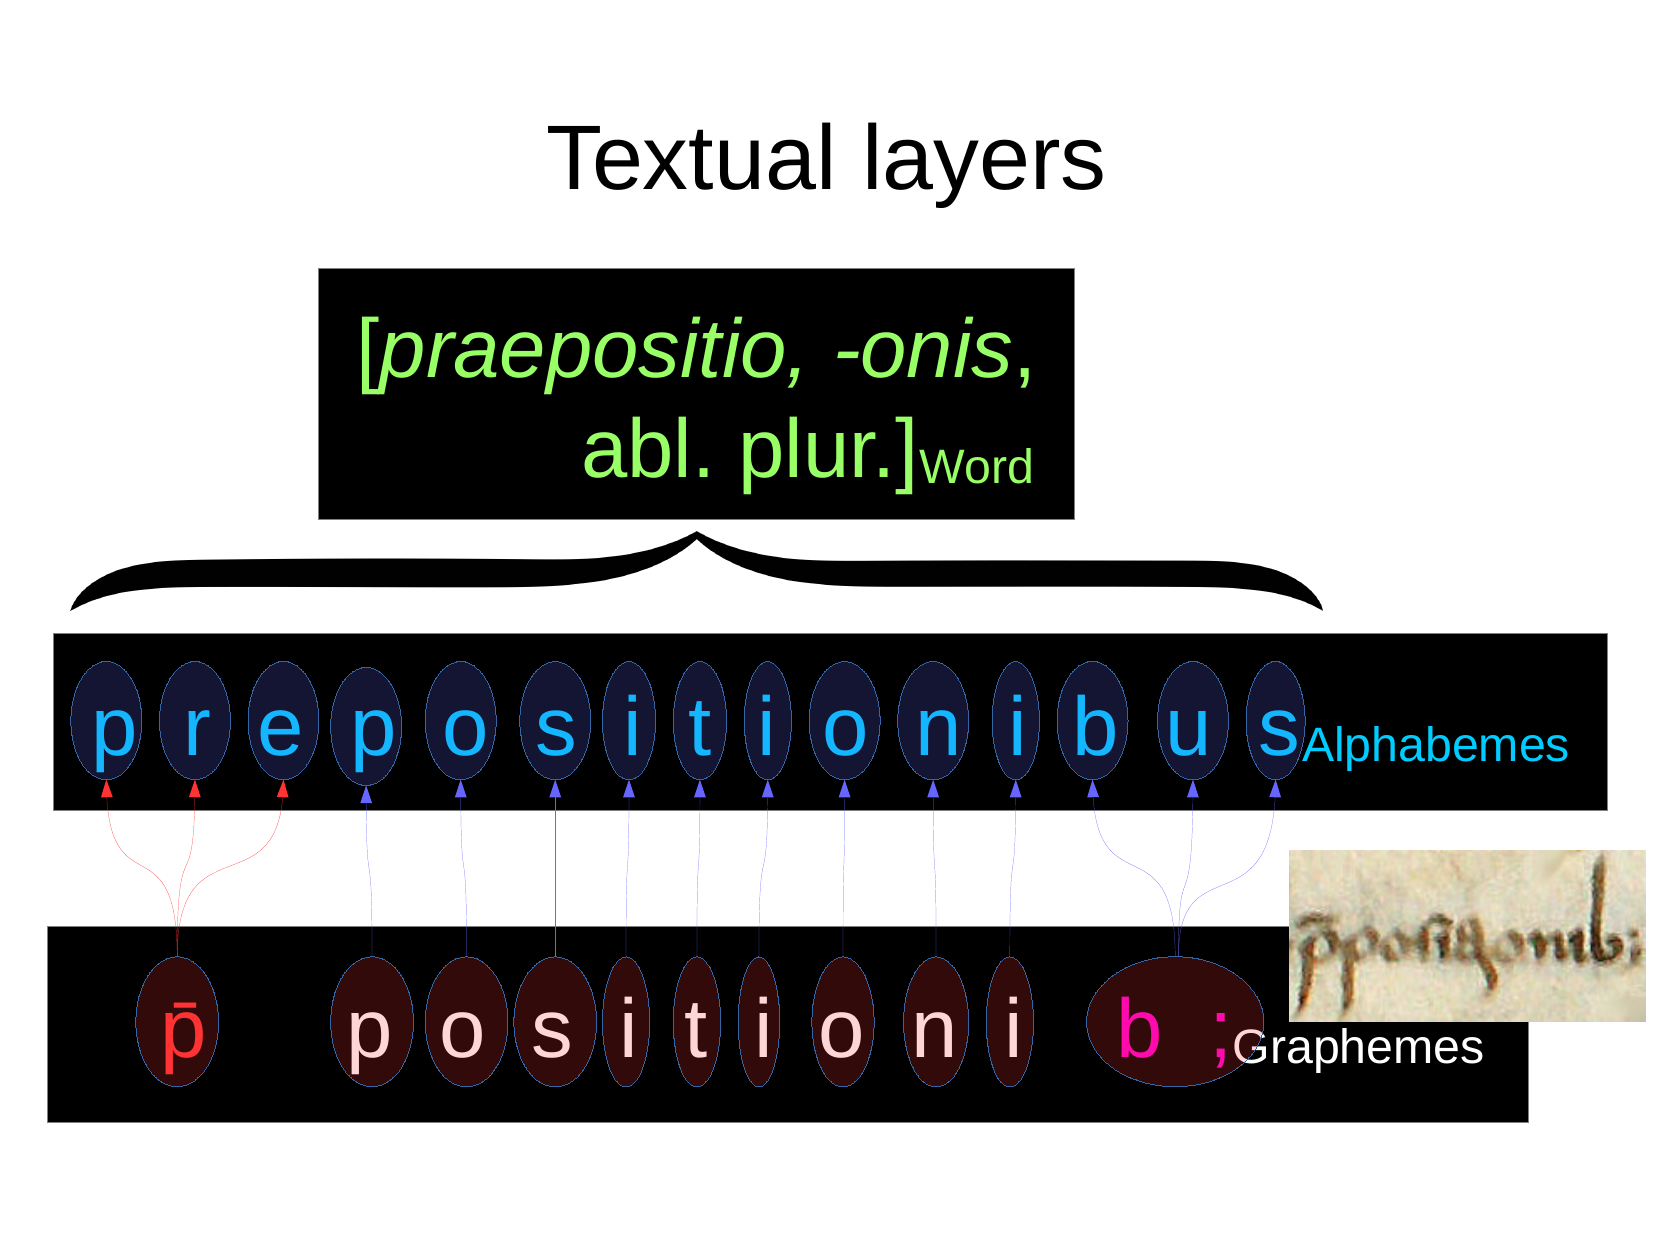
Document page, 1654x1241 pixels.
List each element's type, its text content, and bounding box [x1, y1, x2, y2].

text_box [425, 661, 497, 780]
picture [1289, 850, 1646, 1022]
text_box [519, 661, 591, 780]
text_box [70, 661, 142, 780]
text_box p r e p o s i t i o n i b u sAlphabemes [53, 633, 1608, 811]
text_box [738, 957, 780, 1087]
text_box [744, 661, 792, 780]
text_box [897, 661, 969, 780]
text_box [986, 956, 1034, 1087]
text_box [602, 956, 650, 1087]
text_box [159, 661, 231, 780]
text_box [1086, 956, 1264, 1087]
text_box [513, 956, 597, 1087]
text_box [811, 956, 875, 1087]
text_box [809, 661, 881, 780]
text_box [673, 661, 727, 780]
text_box [903, 956, 969, 1087]
text_box [992, 661, 1040, 780]
text_box [248, 661, 319, 780]
text_box [1057, 661, 1129, 780]
text_box [330, 956, 414, 1087]
text_box [1157, 661, 1229, 780]
text_box [135, 956, 219, 1087]
text_box [1246, 661, 1306, 780]
text_box p̄ p o s i t i o n i b ;Graphemes [47, 926, 1529, 1123]
text_box [425, 956, 508, 1087]
text_box [602, 661, 656, 780]
text_box Textual layers [82, 49, 1571, 257]
text_box [praepositio, -onis, abl. plur.]Word [318, 268, 1075, 520]
text_box [673, 956, 721, 1087]
text_box [330, 667, 402, 786]
picture [70, 531, 1323, 611]
